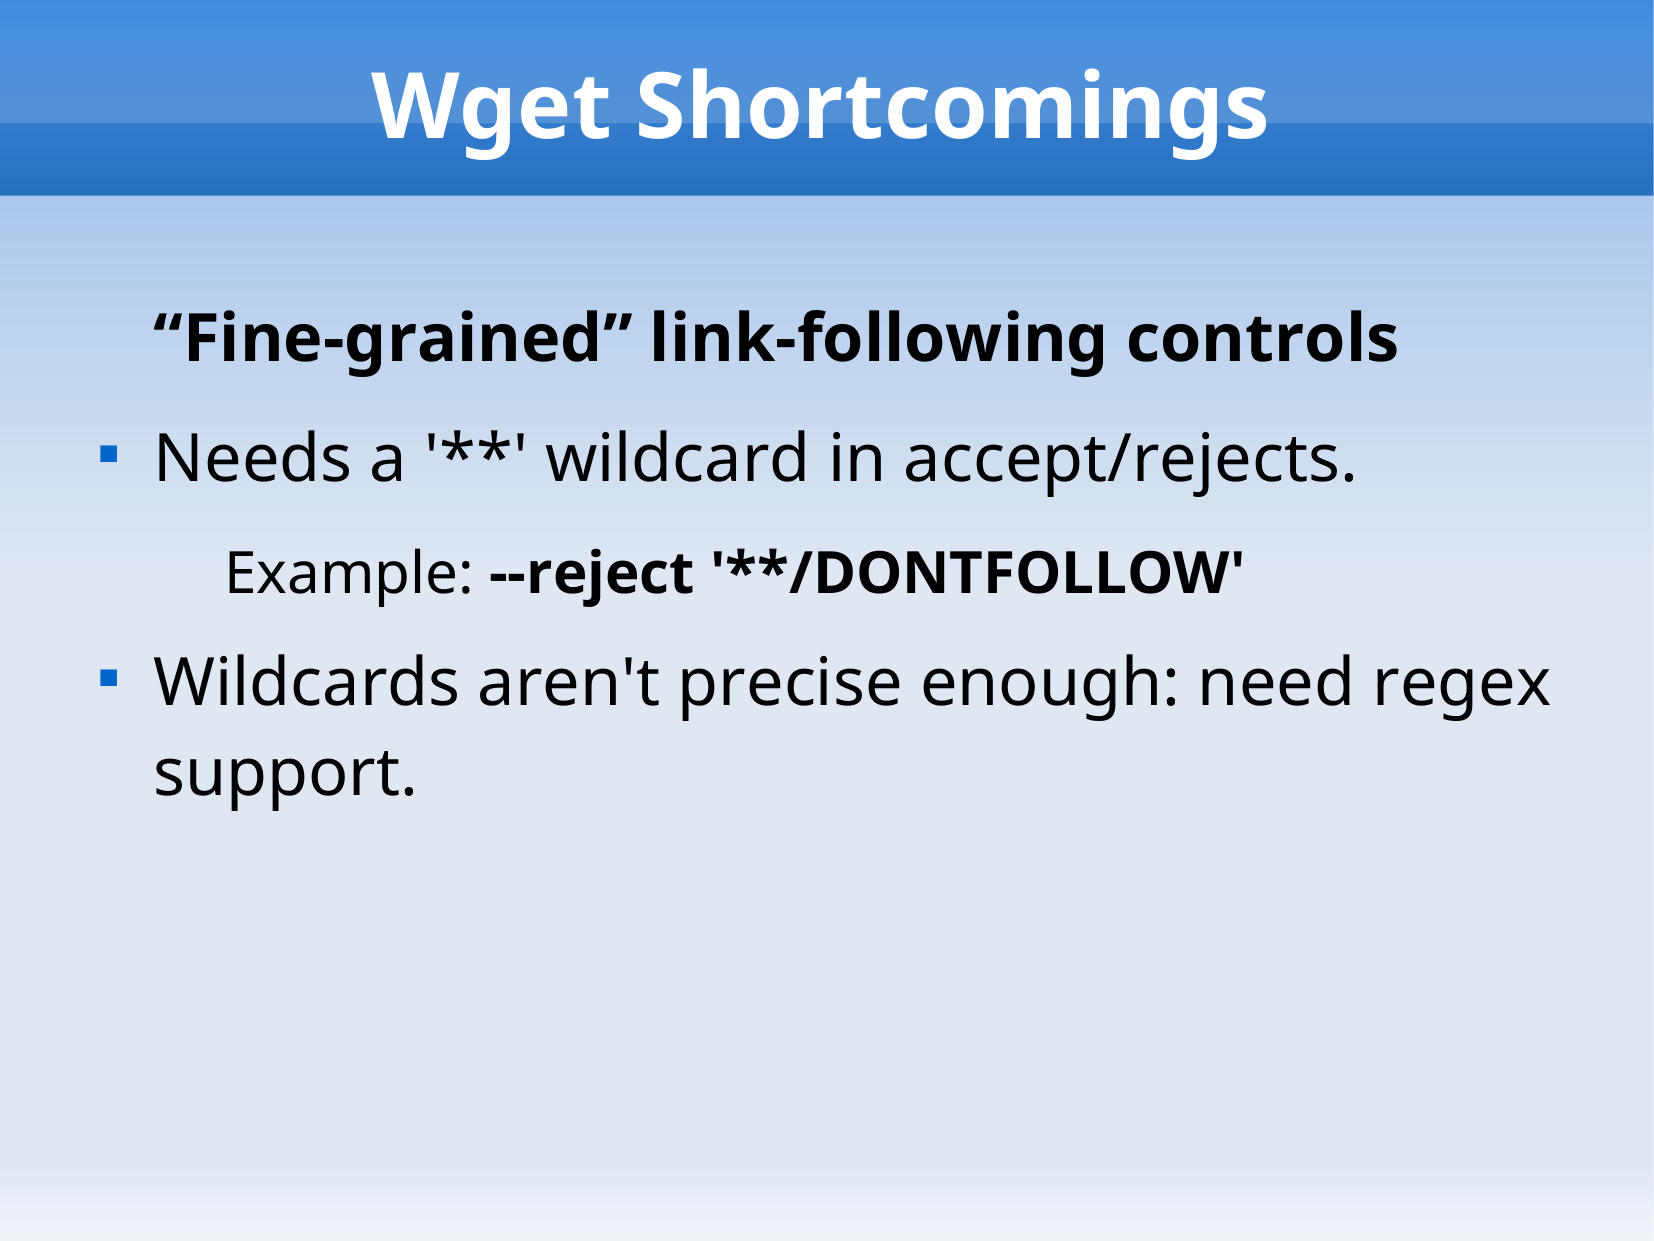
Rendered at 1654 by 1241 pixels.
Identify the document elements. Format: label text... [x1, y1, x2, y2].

picture [0, 0, 1654, 1241]
list “Fine-grained” link-following controls Needs a '**' wildcard in accept/rejects. Example: --reject '**/DONTFOLLOW' Wildcards aren't precise enough: need regex support. [82, 290, 1571, 1094]
title Wget Shortcomings [76, 7, 1565, 200]
